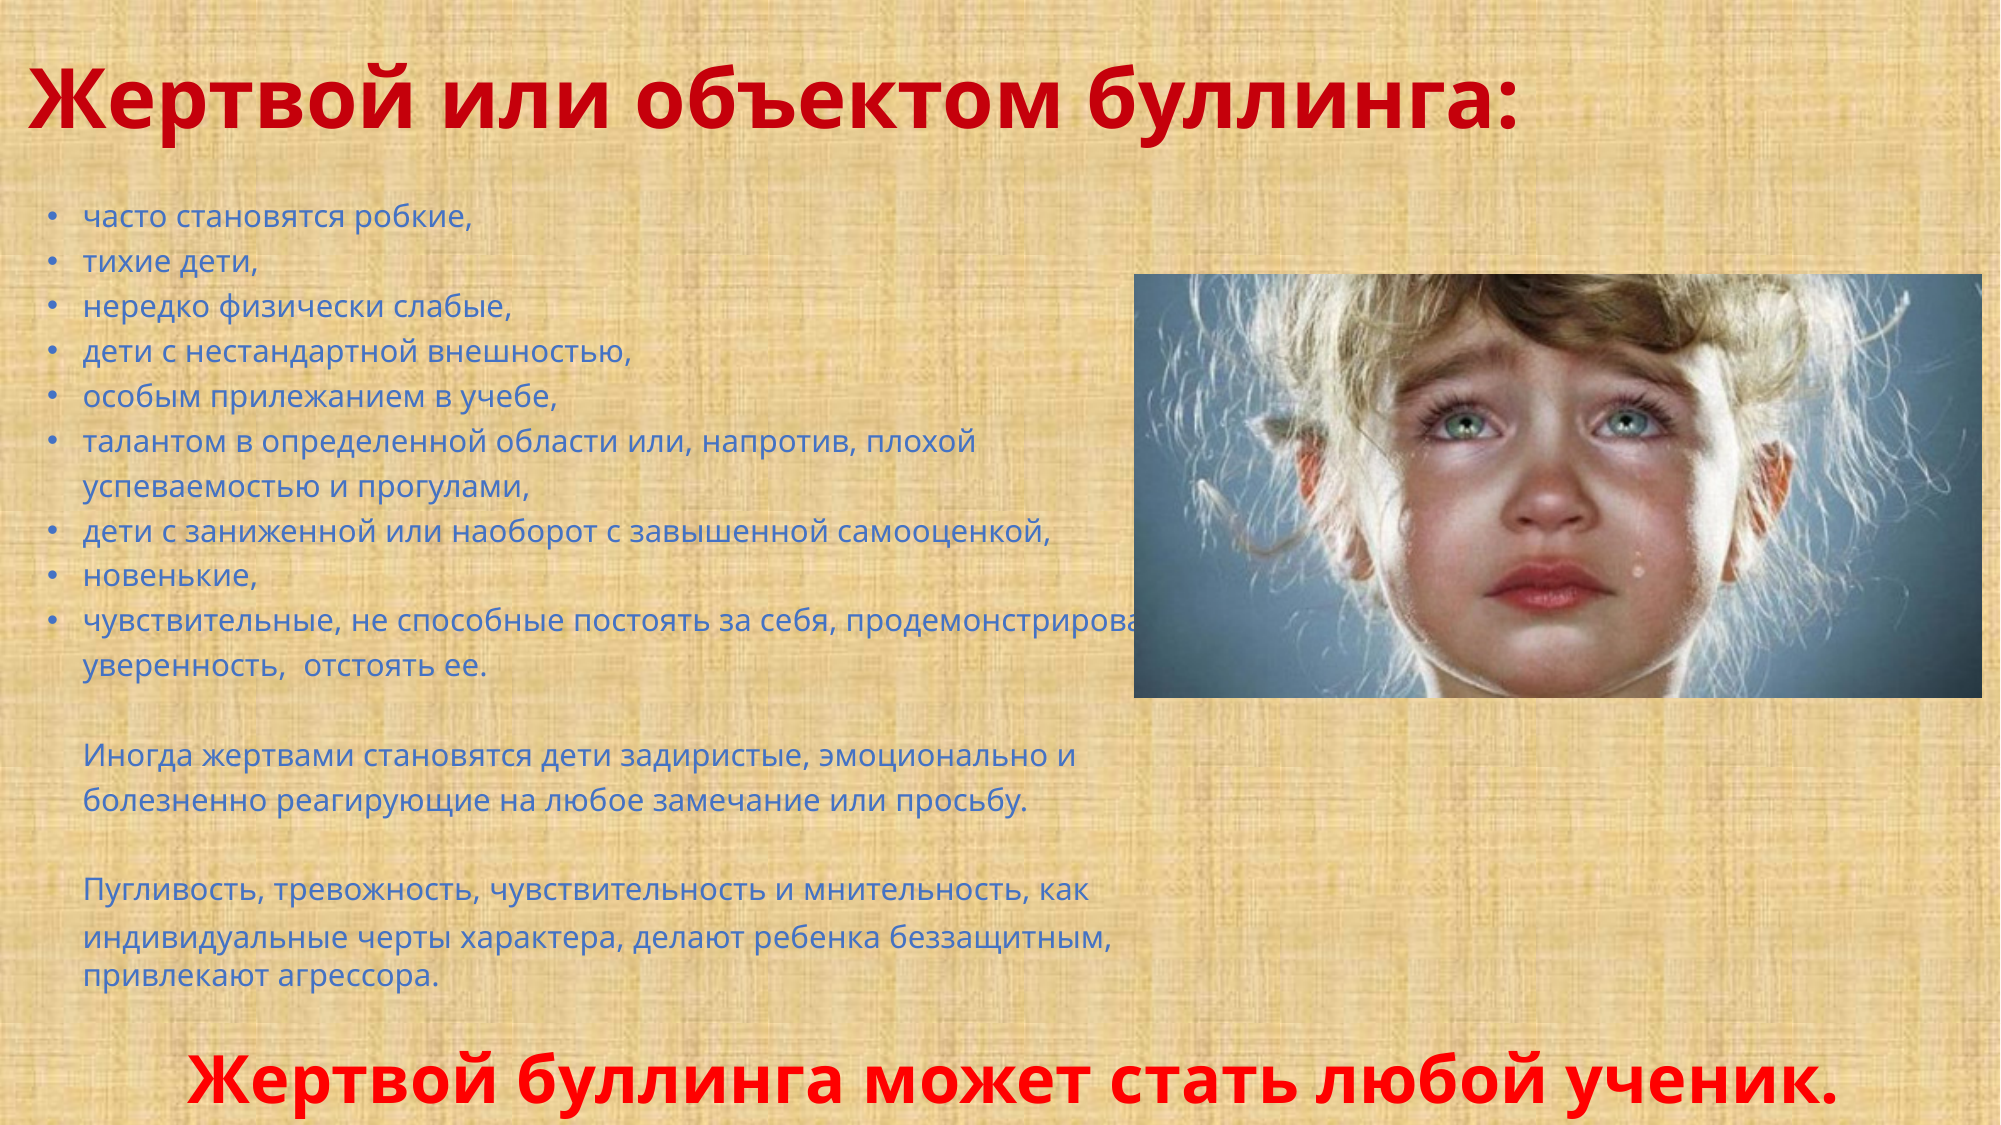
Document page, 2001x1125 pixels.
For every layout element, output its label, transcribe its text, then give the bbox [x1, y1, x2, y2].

text_box Жертвой или объектом буллинга: [13, 65, 1930, 275]
text_box Жертвой буллинга может стать любой ученик. [172, 1029, 1774, 1124]
text_box часто становятся робкие, тихие дети, нередко физически слабые, дети с нестандартной внешностью, особым прилежанием в учебе, талантом в определенной области или, напротив, плохой успеваемостью и прогулами, дети с заниженной или наоборот с завышенной самооценкой, новенькие, чувствительные, не способные постоять за себя, продемонстрировать уверенность, отстоять ее. Иногда жертвами становятся дети задиристые, эмоционально и болезненно реагирующие на любое замечание или просьбу. Пугливость, тревожность, чувствительность и мнительность, как индивидуальные черты характера, делают ребенка беззащитным, привлекают агрессора. [32, 181, 1211, 1057]
picture [0, 0, 2001, 1125]
